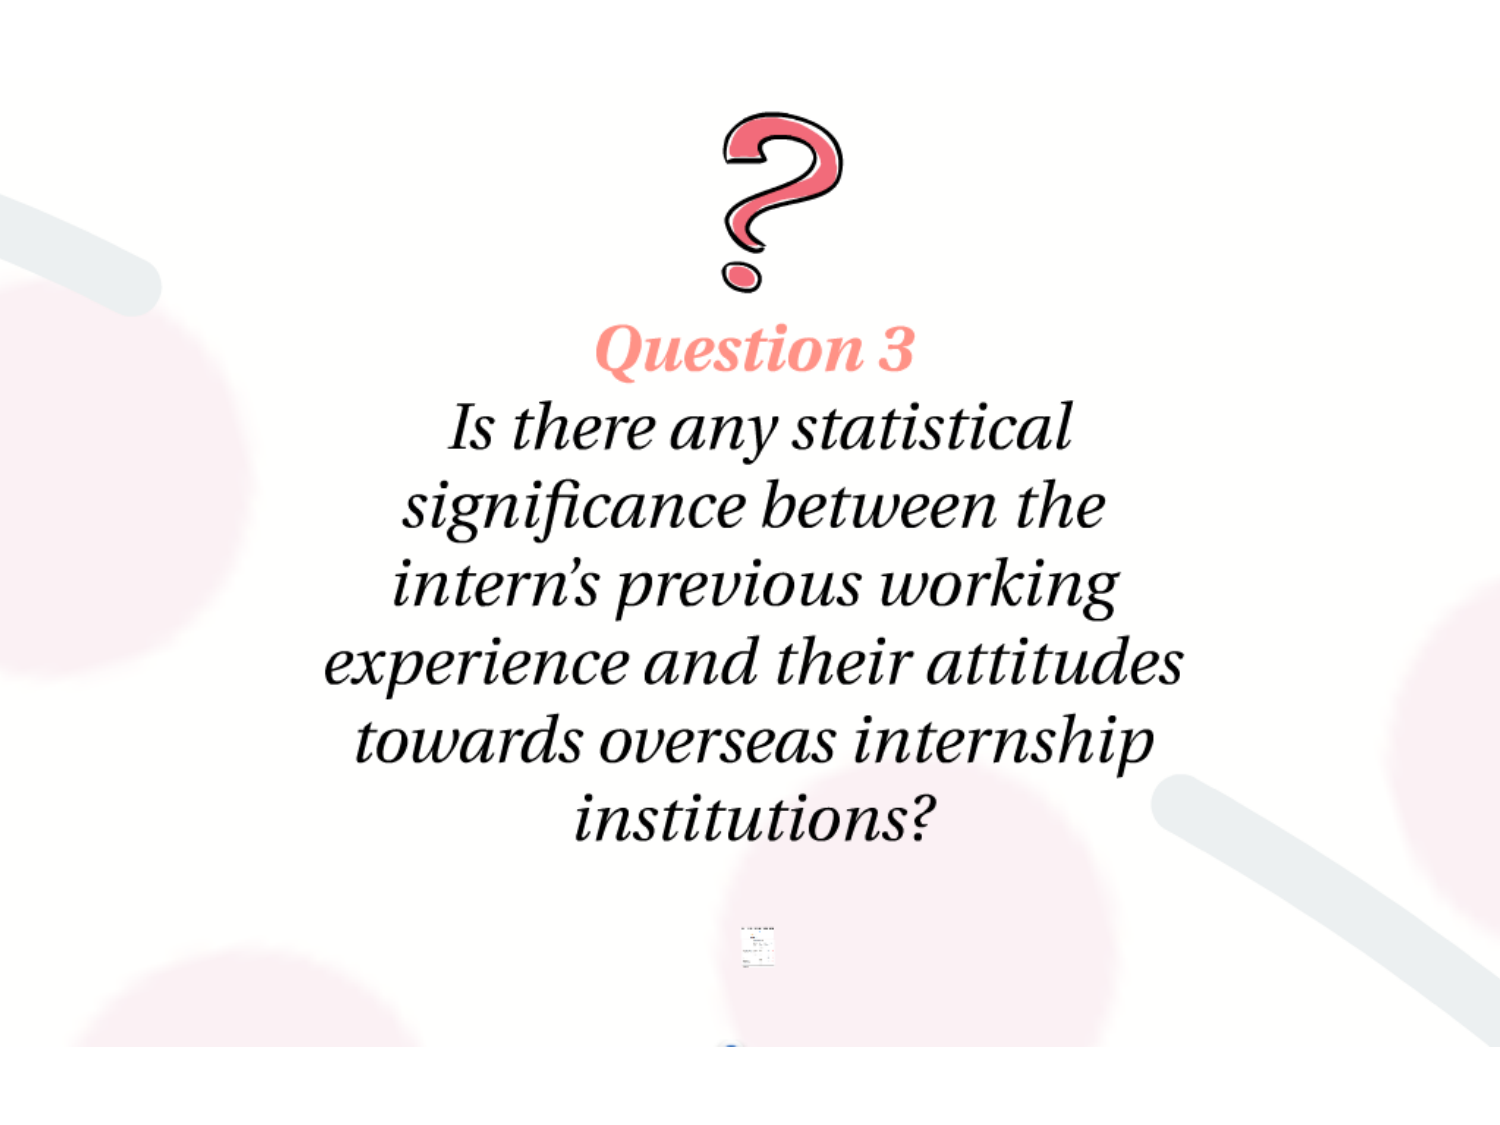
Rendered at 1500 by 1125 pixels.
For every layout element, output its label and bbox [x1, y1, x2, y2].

picture [0, 78, 1500, 1047]
